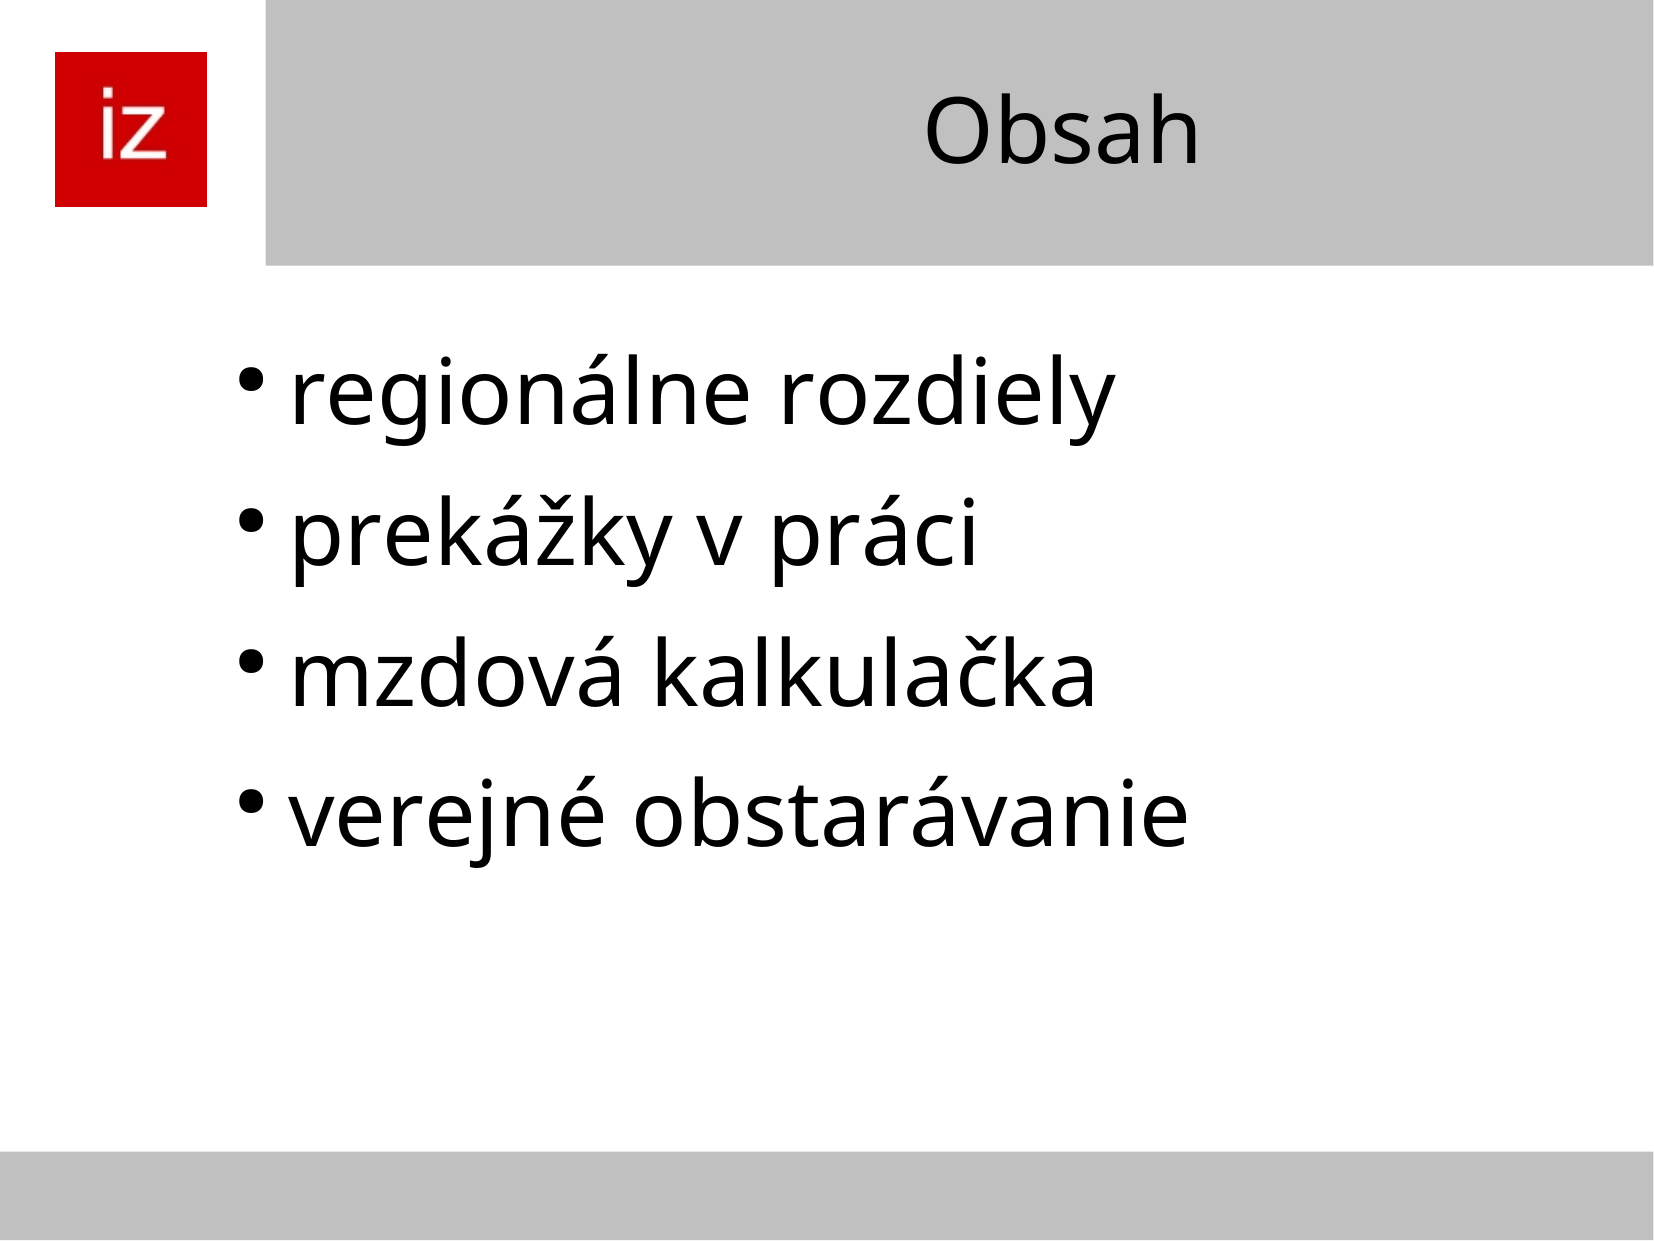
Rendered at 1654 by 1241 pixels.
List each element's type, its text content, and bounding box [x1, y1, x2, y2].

list regionálne rozdiely prekážky v práci mzdová kalkulačka verejné obstarávanie [121, 344, 1533, 1126]
picture [55, 52, 207, 207]
title Obsah [561, 29, 1565, 237]
